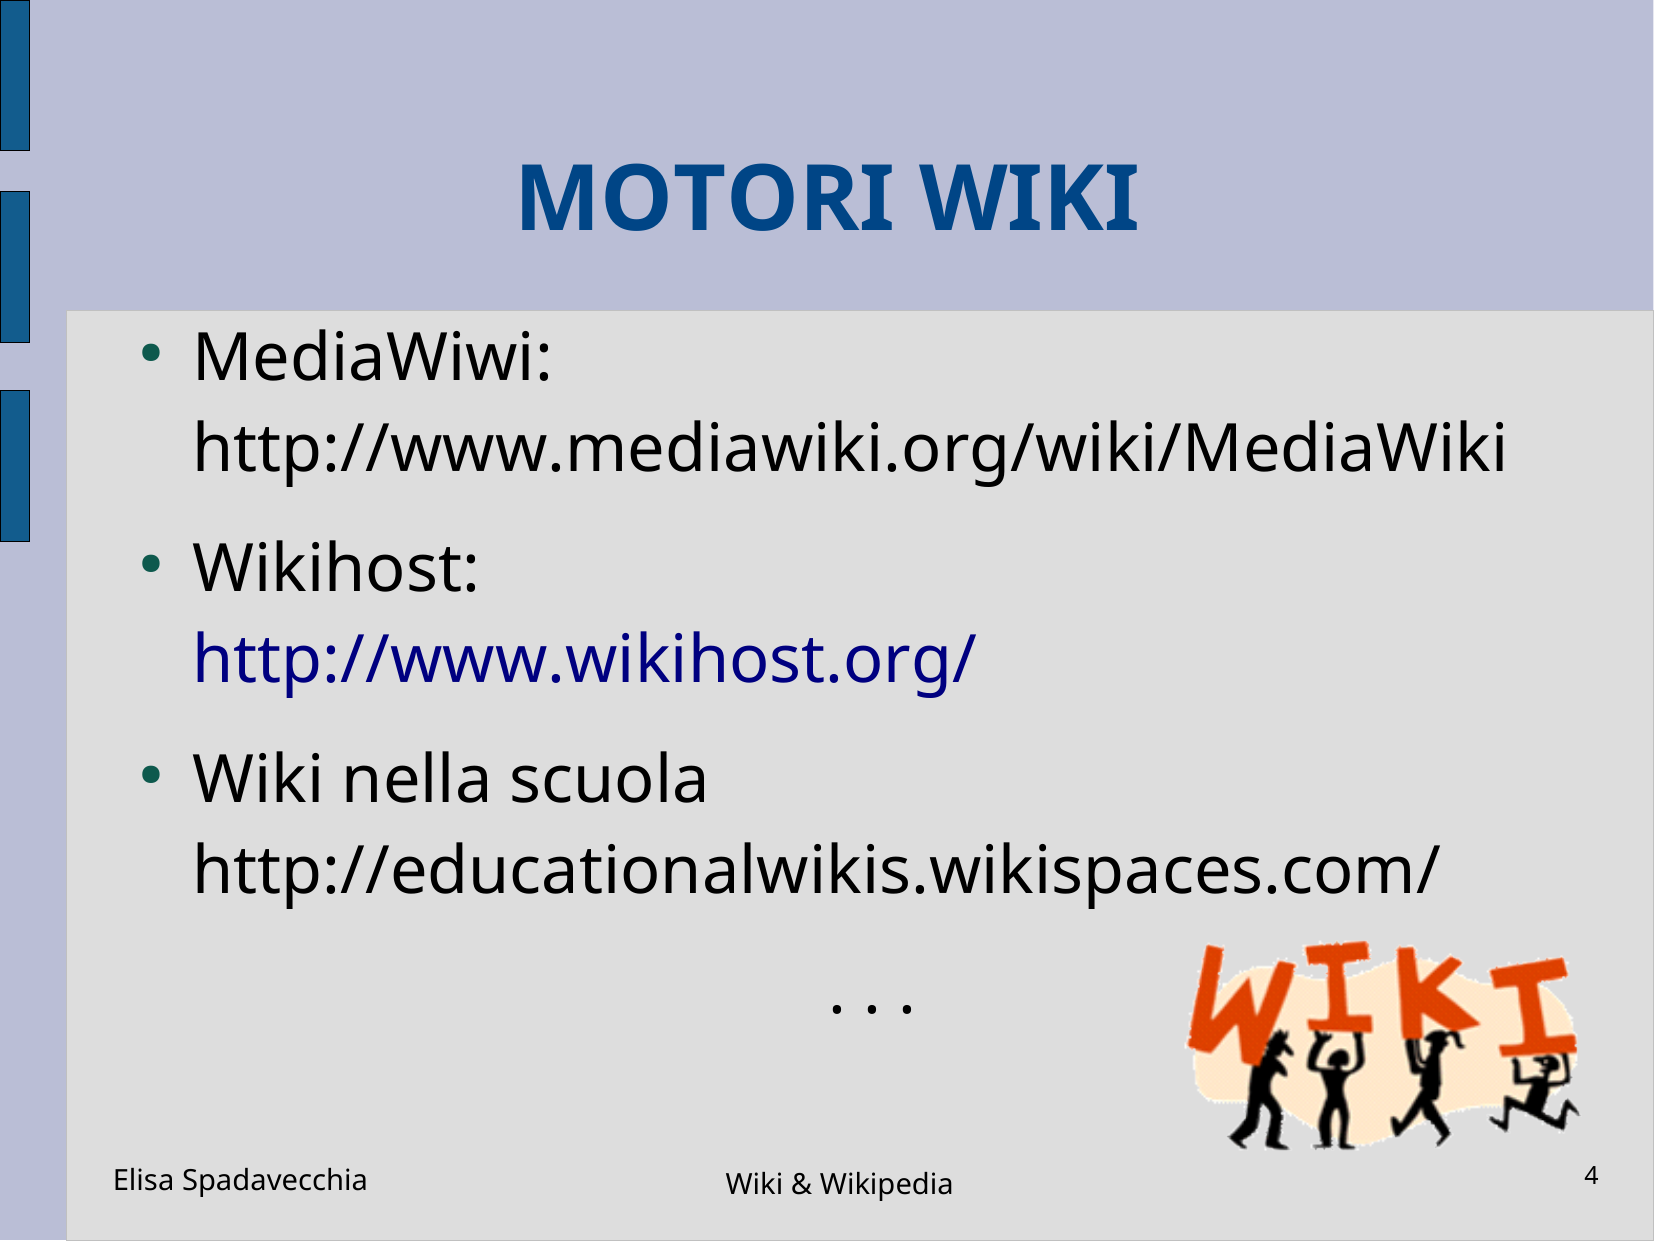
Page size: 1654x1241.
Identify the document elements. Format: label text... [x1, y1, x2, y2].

title MOTORI WIKI [121, 91, 1534, 299]
text_box Elisa Spadavecchia [97, 1154, 632, 1237]
list MediaWiwi: http://www.mediawiki.org/wiki/MediaWiki Wikihost: http://www.wikihost.org/ Wiki nella scuola http://educationalwikis.wikispaces.com/ . . . [121, 309, 1625, 1091]
text_box Wiki & Wikipedia [533, 1157, 1146, 1241]
text_box <numero> [1529, 1151, 1654, 1194]
picture [1181, 937, 1603, 1170]
